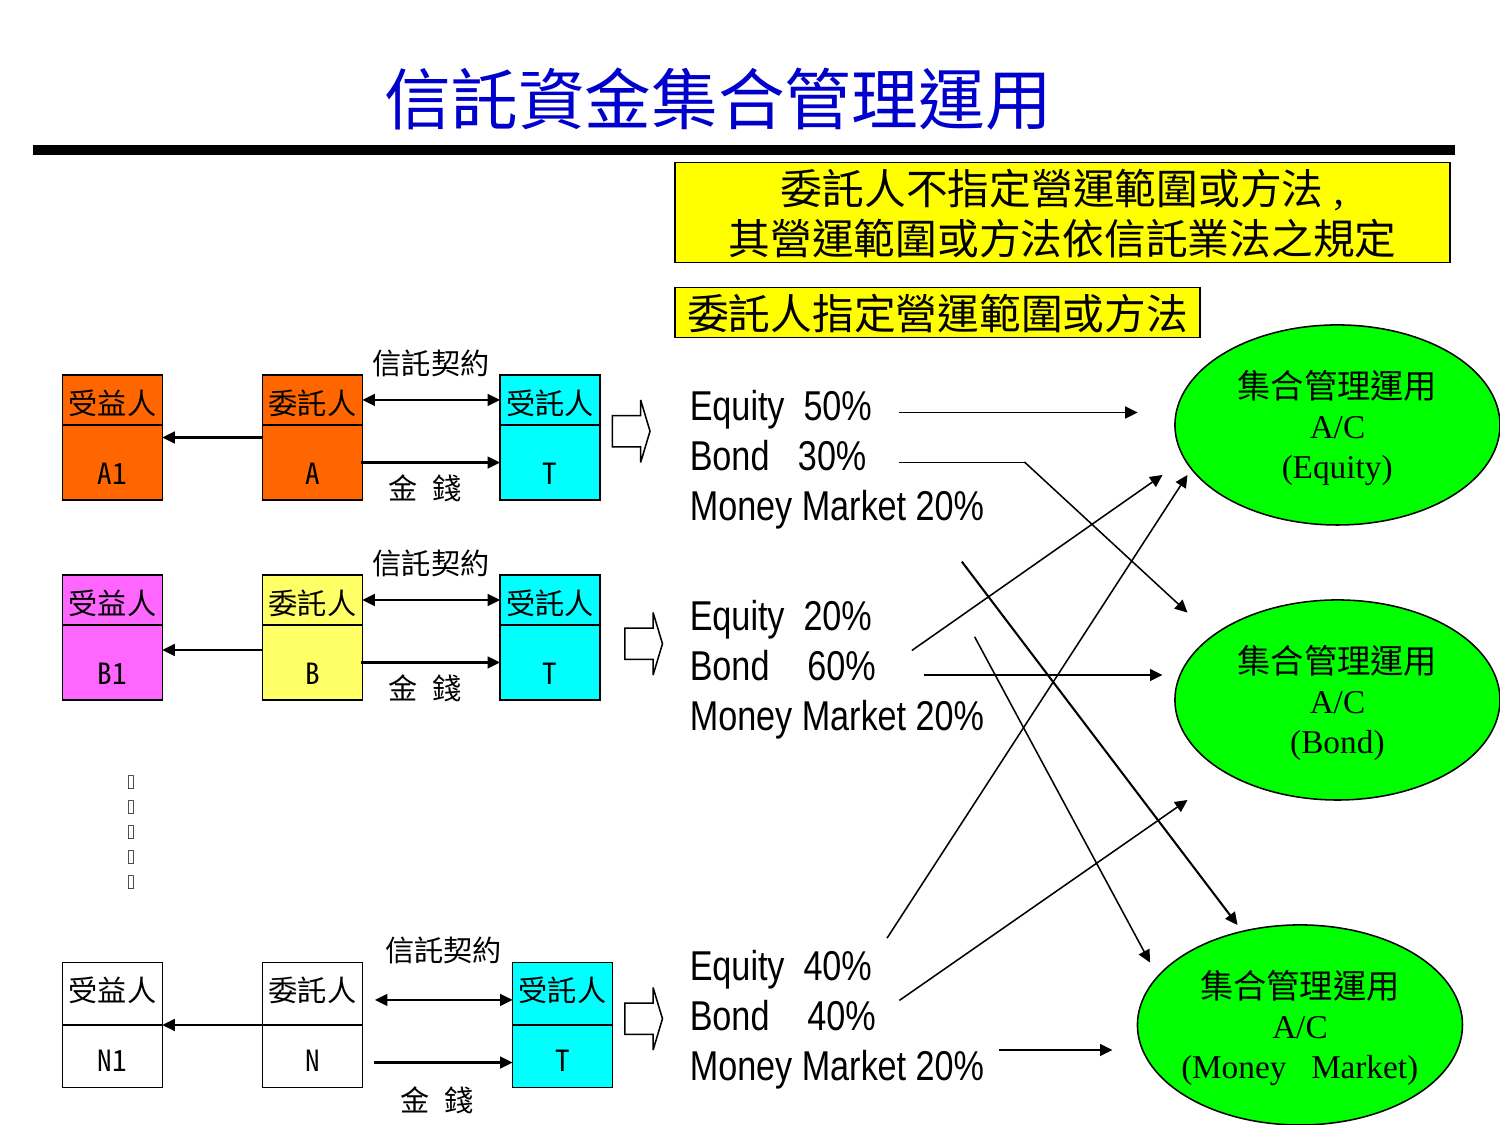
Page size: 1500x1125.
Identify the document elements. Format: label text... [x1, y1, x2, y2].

text_box 委託人不指定營運範圍或方法, 其營運範圍或方法依信託業法之規定 [674, 162, 1450, 263]
text_box 集合管理運用 A/C (Equity) [1174, 324, 1500, 526]
text_box 委託人 B [262, 575, 363, 624]
text_box 受益人 A1 [62, 374, 163, 424]
text_box 委託人 B [262, 626, 363, 700]
text_box 受託人 T [499, 626, 600, 700]
text_box 受益人 N1 [62, 1026, 163, 1088]
text_box Equity 50% Bond 30% Money Market 20% Equity 20% Bond 60% Money Market 20% Equity 40% Bond 40% Money Market 20% [674, 362, 950, 1100]
text_box 受益人 B1 [62, 626, 163, 700]
text_box 金 錢 [374, 662, 475, 713]
text_box 委託人 A [262, 426, 363, 500]
text_box 信託契約 [387, 924, 500, 975]
text_box 集合管理運用 A/C (Bond) [1174, 599, 1500, 801]
text_box      [112, 712, 150, 951]
text_box 信託契約 [374, 337, 488, 388]
text_box 信託契約 [374, 537, 488, 588]
text_box 受益人 B1 [62, 575, 163, 624]
text_box 委託人 A [262, 374, 363, 424]
text_box 受託人 T [499, 575, 600, 624]
text_box 金 錢 [374, 462, 475, 513]
text_box 委託人 N [262, 1026, 363, 1088]
text_box 受益人 A1 [62, 426, 163, 500]
text_box 委託人指定營運範圍或方法 [675, 287, 1201, 338]
text_box 受託人 T [512, 1026, 613, 1088]
text_box 集合管理運用 A/C (Money Market) [1137, 924, 1463, 1125]
text_box 委託人 N [262, 962, 363, 1024]
text_box 受託人 T [512, 962, 613, 1024]
text_box 受益人 N1 [62, 962, 163, 1024]
text_box 金 錢 [387, 1074, 488, 1125]
text_box 信託資金集合管理運用 [37, 49, 1351, 146]
text_box 受託人 T [499, 426, 600, 500]
text_box 受託人 T [499, 374, 600, 424]
